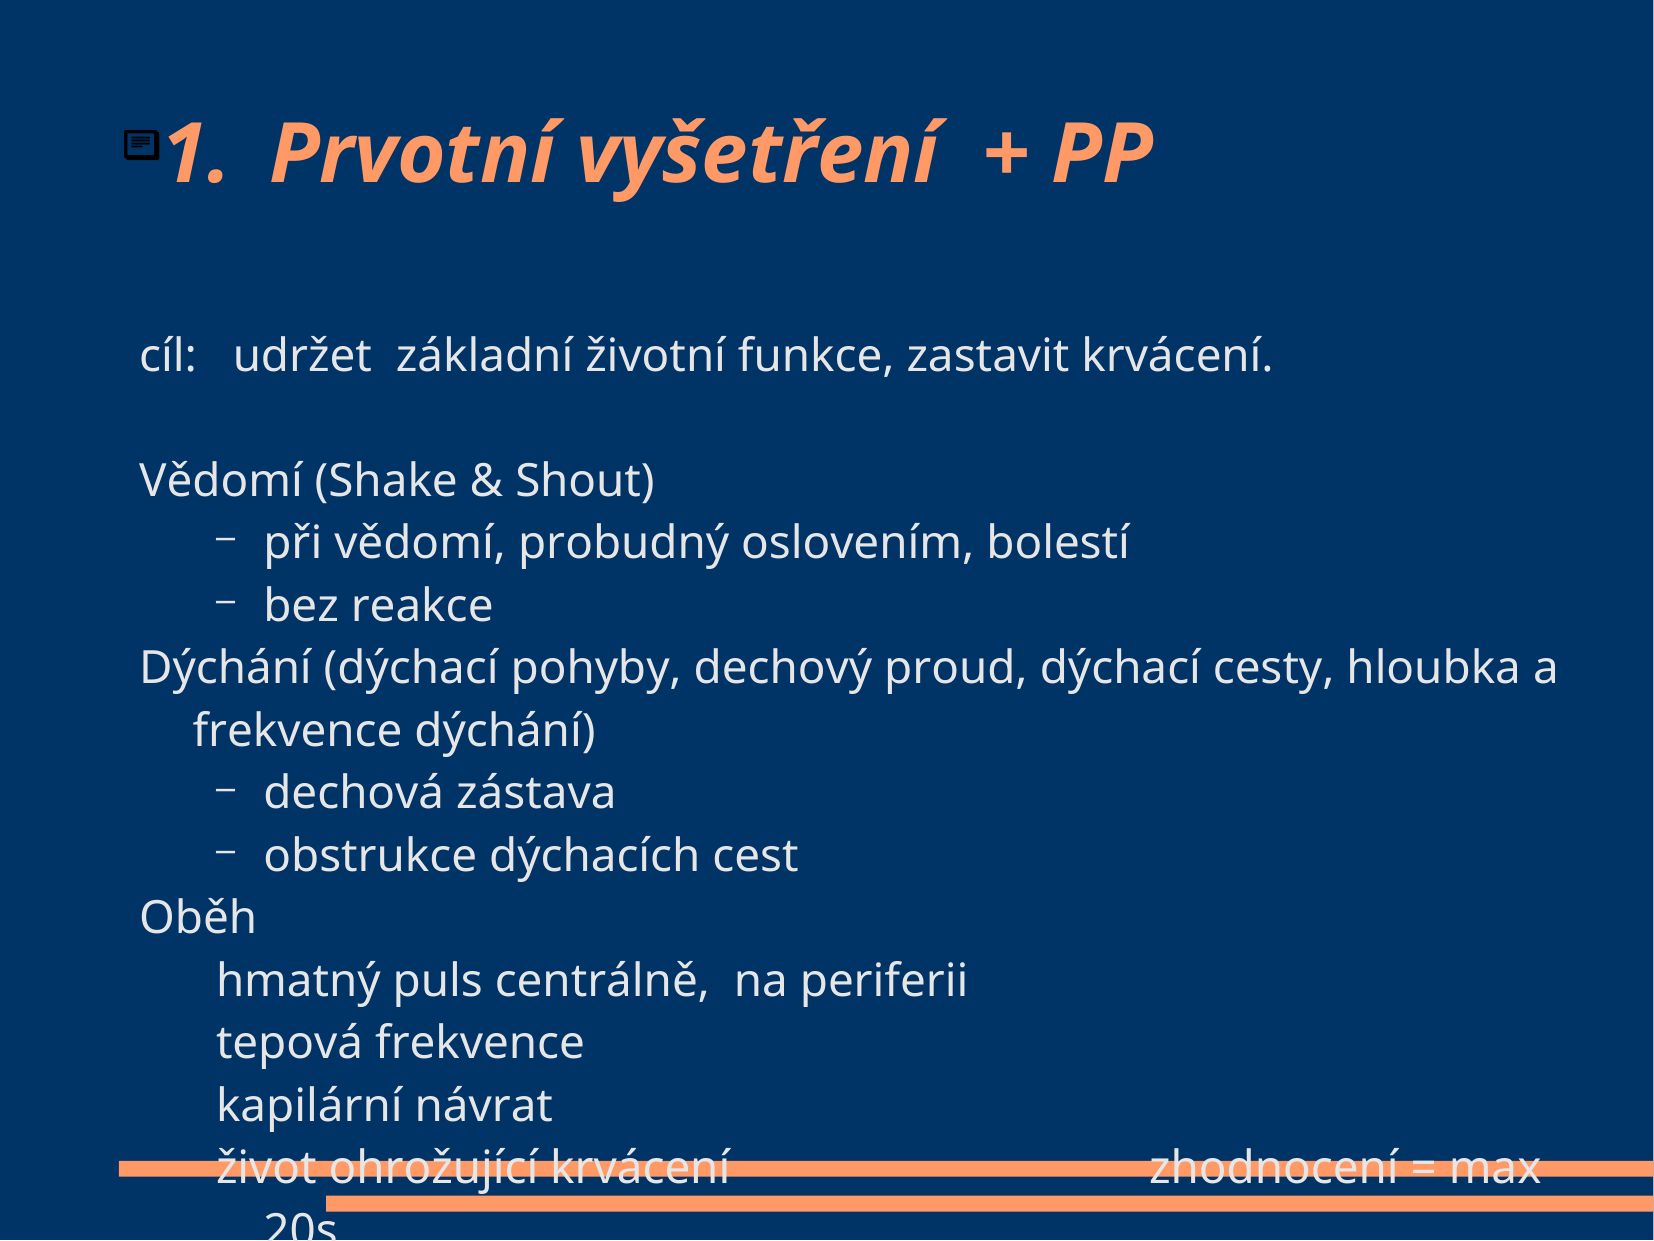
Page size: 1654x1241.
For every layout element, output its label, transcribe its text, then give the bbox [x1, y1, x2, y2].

title 1. Prvotní vyšetření + PP [121, 46, 1534, 254]
list cíl: udržet základní životní funkce, zastavit krvácení. Vědomí (Shake & Shout) při vědomí, probudný oslovením, bolestí bez reakce Dýchání (dýchací pohyby, dechový proud, dýchací cesty, hloubka a frekvence dýchání) dechová zástava obstrukce dýchacích cest Oběh hmatný puls centrálně, na periferii tepová frekvence kapilární návrat život ohrožující krvácení zhodnocení = max 20s [121, 322, 1561, 1144]
